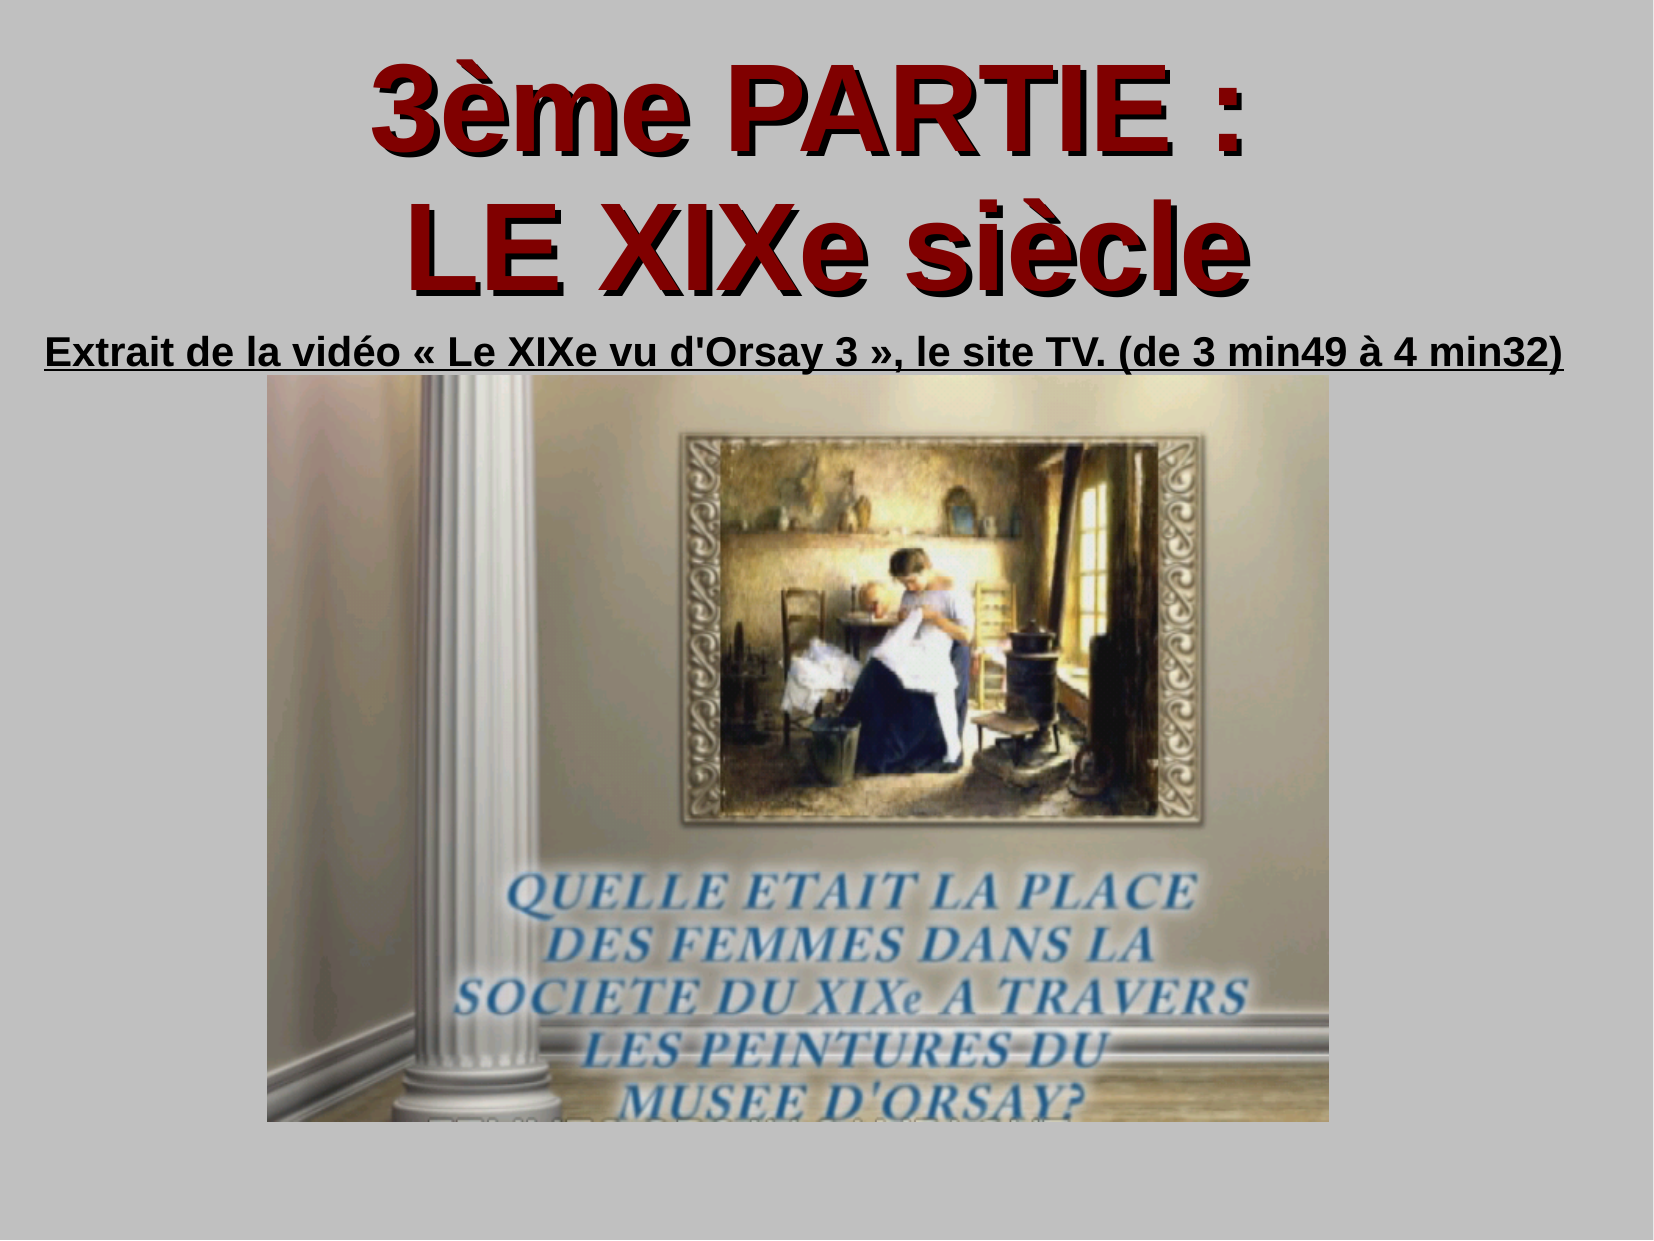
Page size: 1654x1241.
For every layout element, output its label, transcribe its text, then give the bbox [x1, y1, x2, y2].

text_box 3ème PARTIE : LE XIXe siècle [29, 30, 1625, 321]
text_box Extrait de la vidéo « Le XIXe vu d'Orsay 3 », le site TV. (de 3 min49 à 4 min32) [29, 321, 1625, 384]
picture [267, 384, 1329, 1123]
